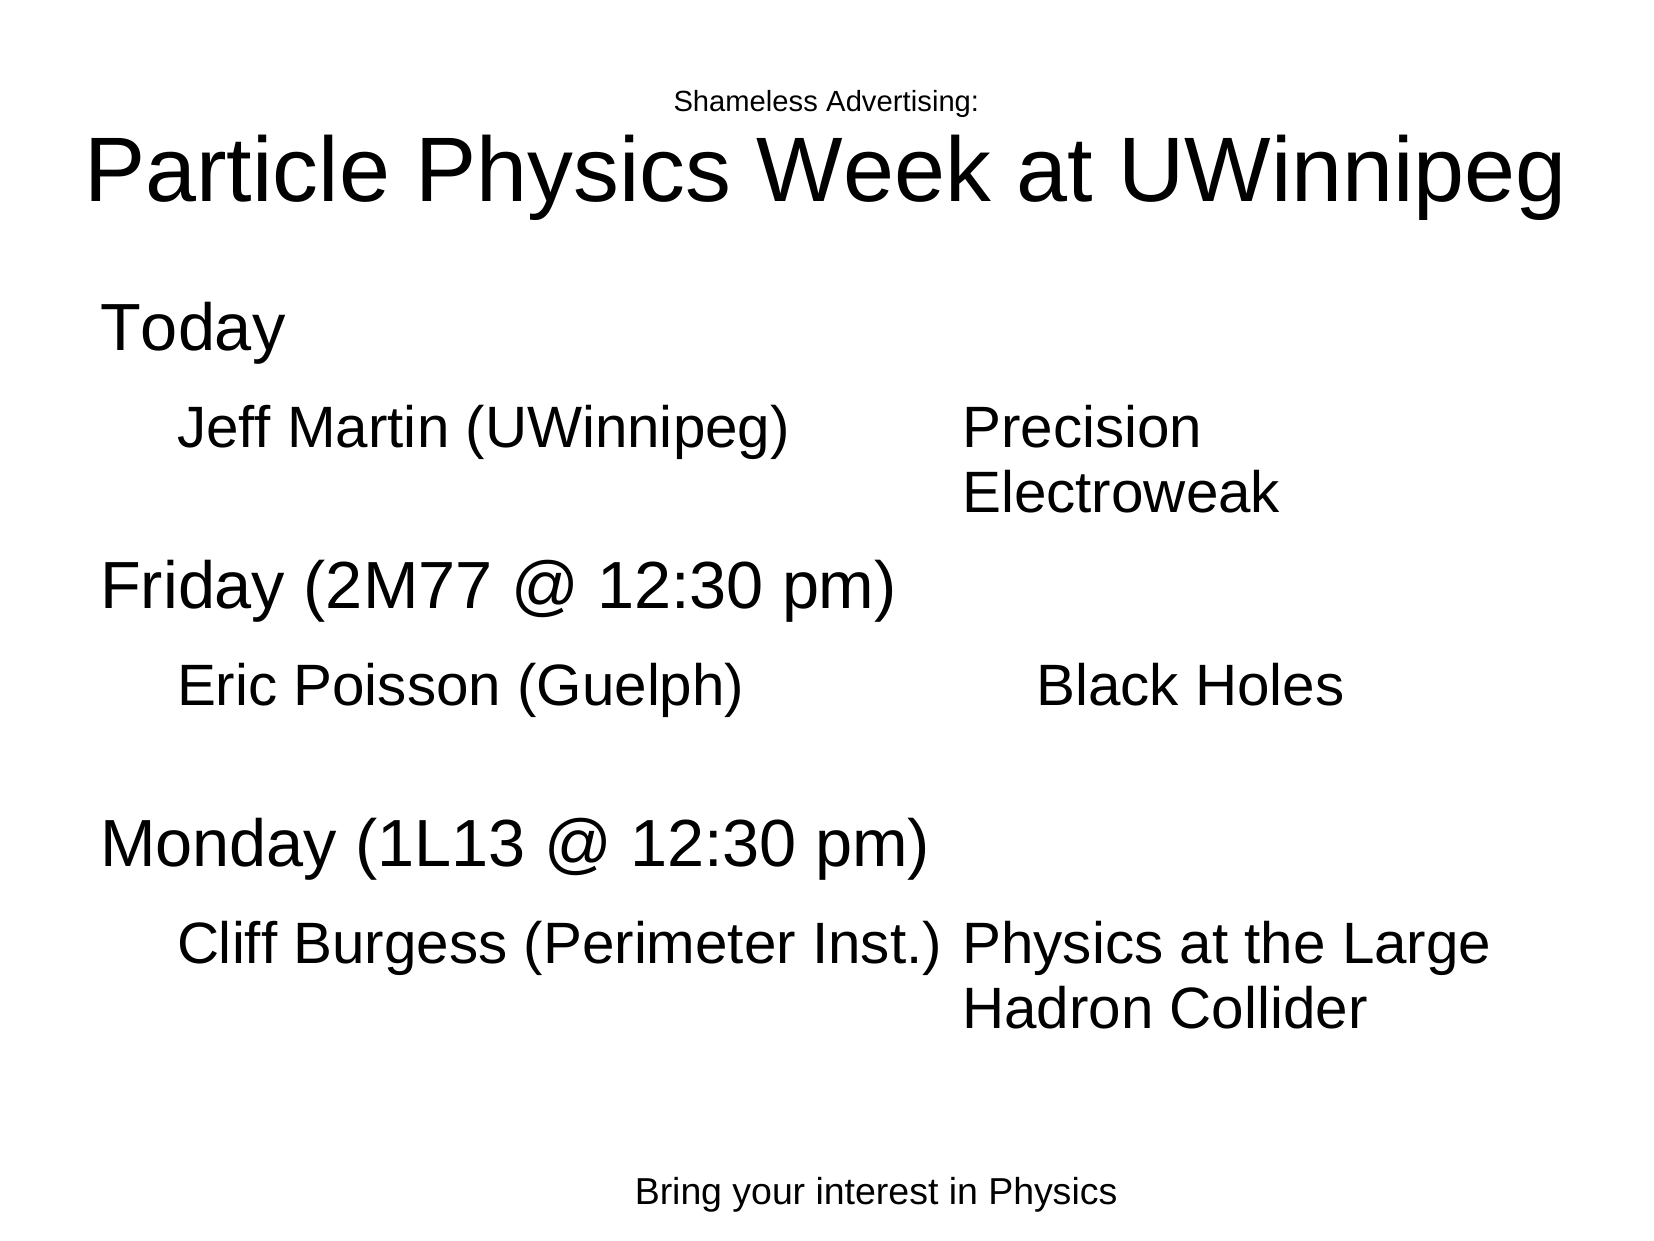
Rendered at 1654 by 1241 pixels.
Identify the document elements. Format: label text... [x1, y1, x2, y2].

list Today Jeff Martin (UWinnipeg) Precision Electroweak Friday (2M77 @ 12:30 pm) Eric Poisson (Guelph) Black Holes Monday (1L13 @ 12:30 pm) Cliff Burgess (Perimeter Inst.) Physics at the Large Hadron Collider [82, 290, 1571, 1111]
text_box Bring your interest in Physics [620, 1163, 1133, 1225]
title Shameless Advertising: Particle Physics Week at UWinnipeg [82, 49, 1571, 257]
